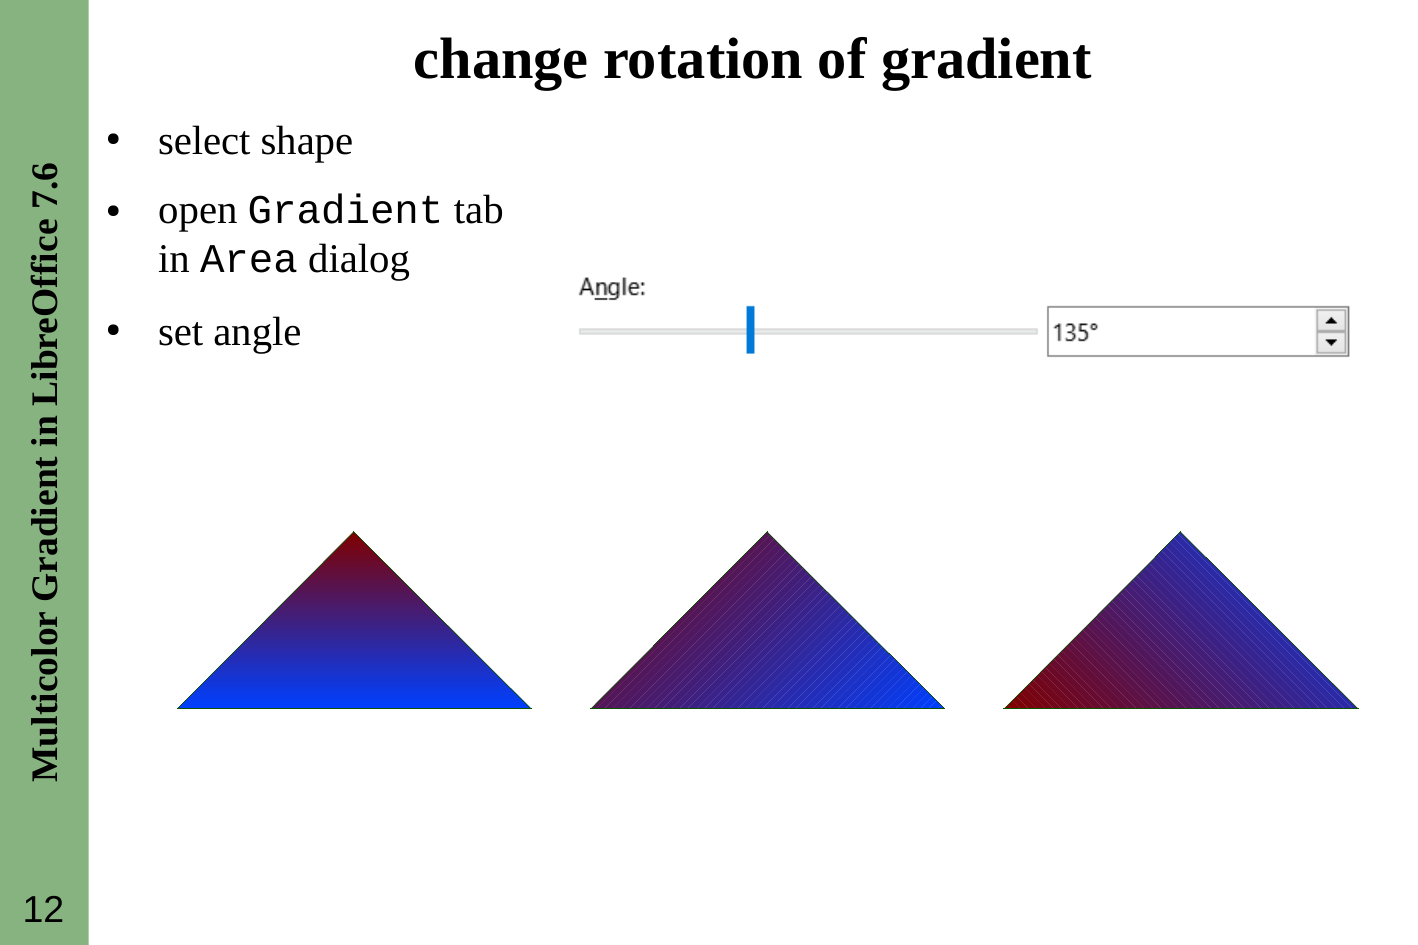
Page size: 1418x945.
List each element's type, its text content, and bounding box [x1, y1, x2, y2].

text_box [1003, 531, 1359, 709]
text_box [590, 531, 945, 709]
text_box [177, 531, 532, 709]
picture [570, 270, 1359, 365]
list select shape open Gradient tab in Area dialog set angle [88, 118, 532, 355]
title change rotation of gradient [88, 0, 1418, 119]
